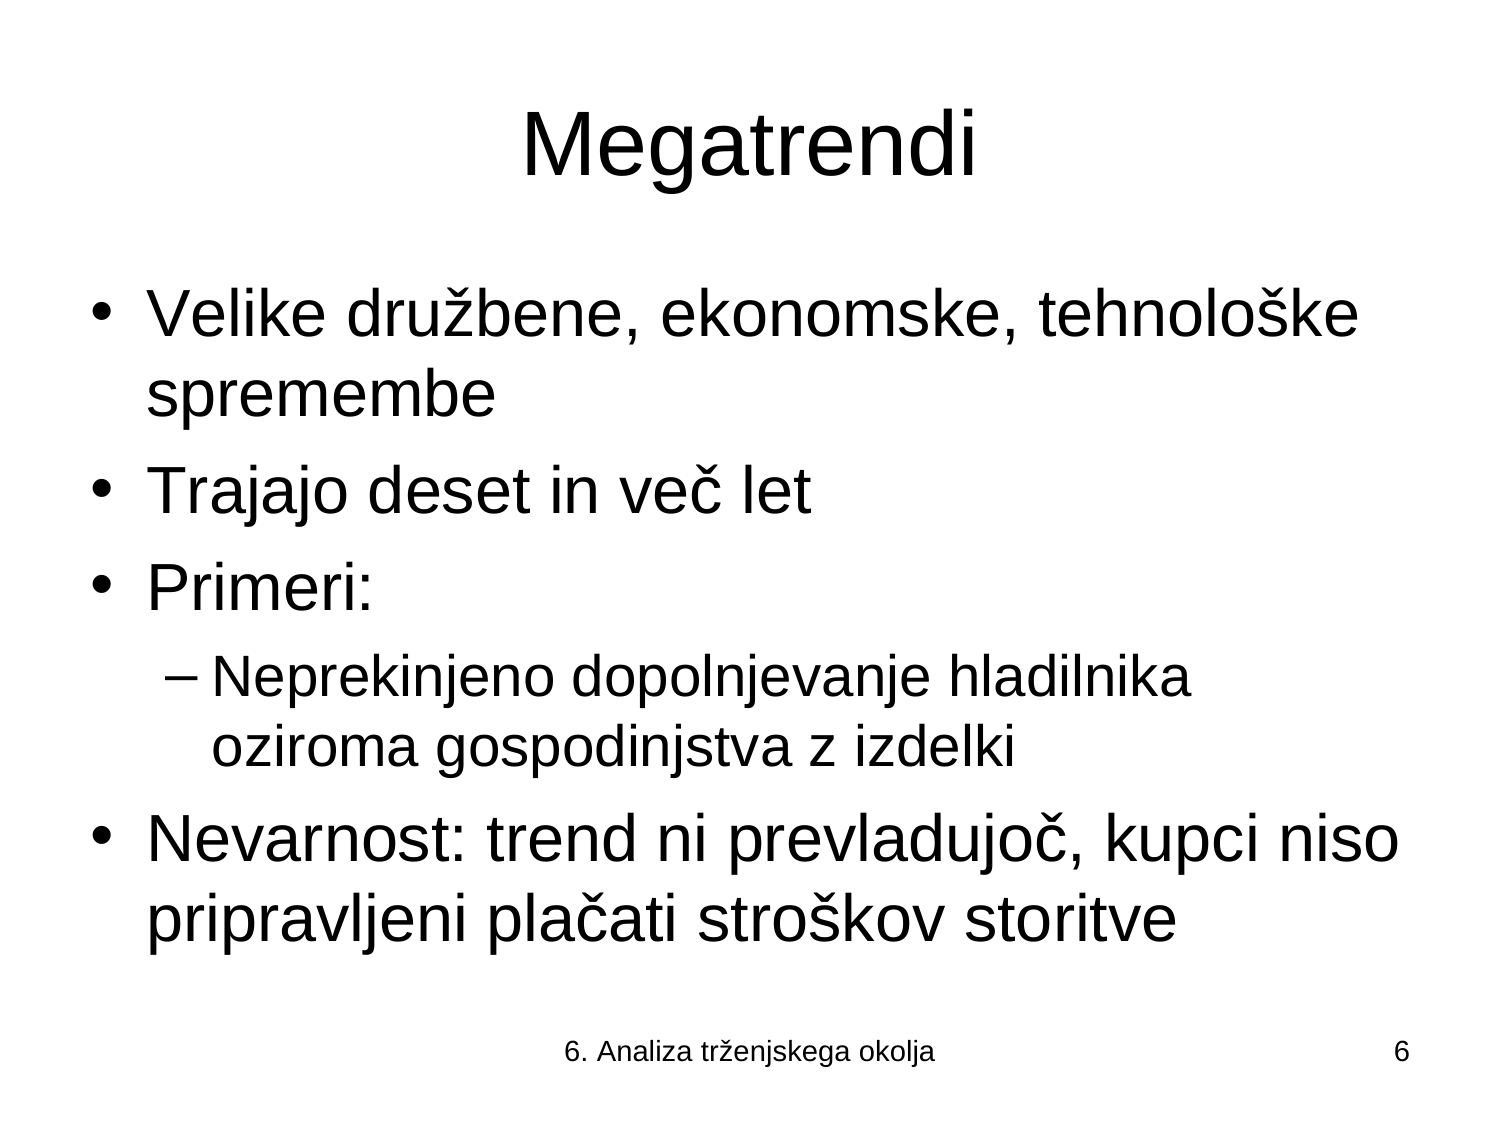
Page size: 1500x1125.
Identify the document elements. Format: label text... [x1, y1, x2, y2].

list Velike družbene, ekonomske, tehnološke spremembe Trajajo deset in več let Primeri: Neprekinjeno dopolnjevanje hladilnika oziroma gospodinjstva z izdelki Nevarnost: trend ni prevladujoč, kupci niso pripravljeni plačati stroškov storitve [75, 262, 1426, 1006]
text_box <number> [1074, 1024, 1426, 1103]
title Megatrendi [75, 45, 1426, 233]
text_box 6. Analiza trženjskega okolja [512, 1024, 988, 1103]
